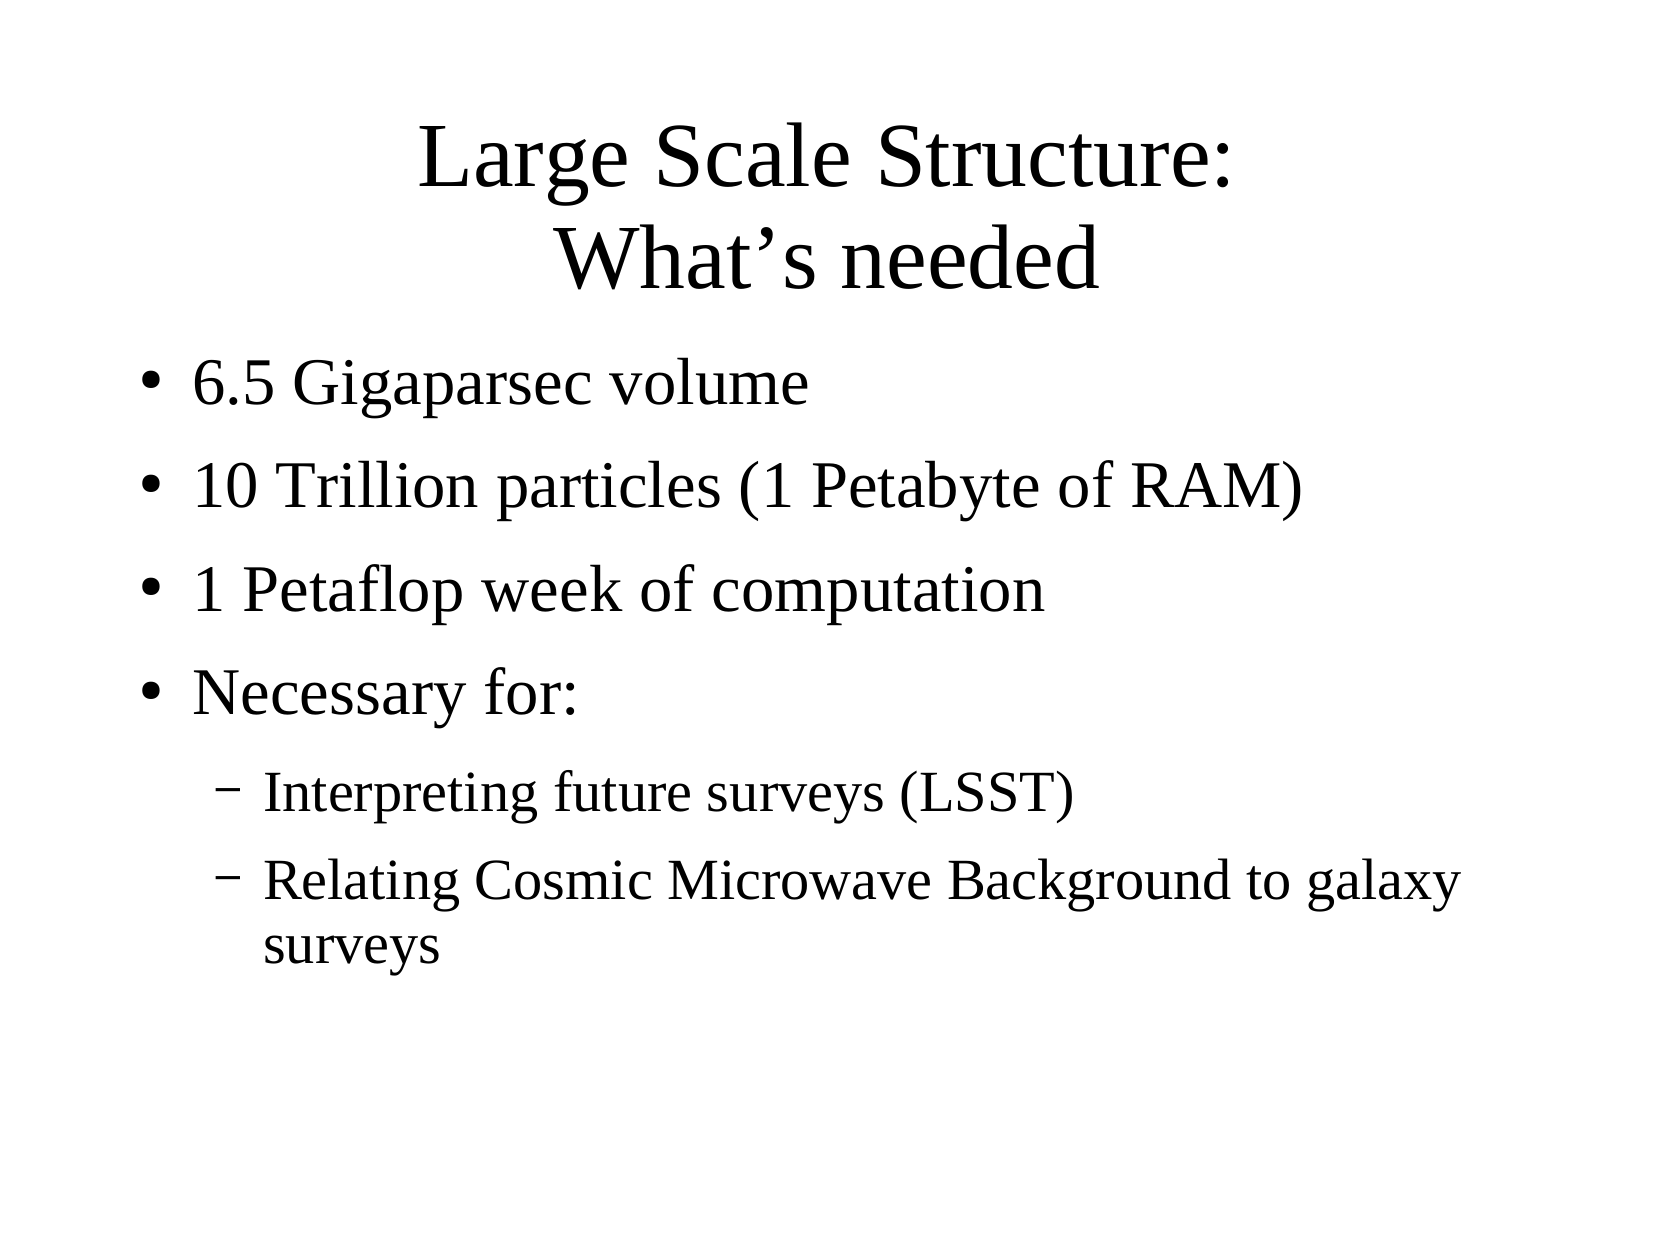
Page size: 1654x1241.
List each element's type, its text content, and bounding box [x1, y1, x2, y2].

list 6.5 Gigaparsec volume 10 Trillion particles (1 Petabyte of RAM) 1 Petaflop week of computation Necessary for: Interpreting future surveys (LSST) Relating Cosmic Microwave Background to galaxy surveys [121, 344, 1534, 1126]
title Large Scale Structure: What’s needed [121, 95, 1534, 318]
